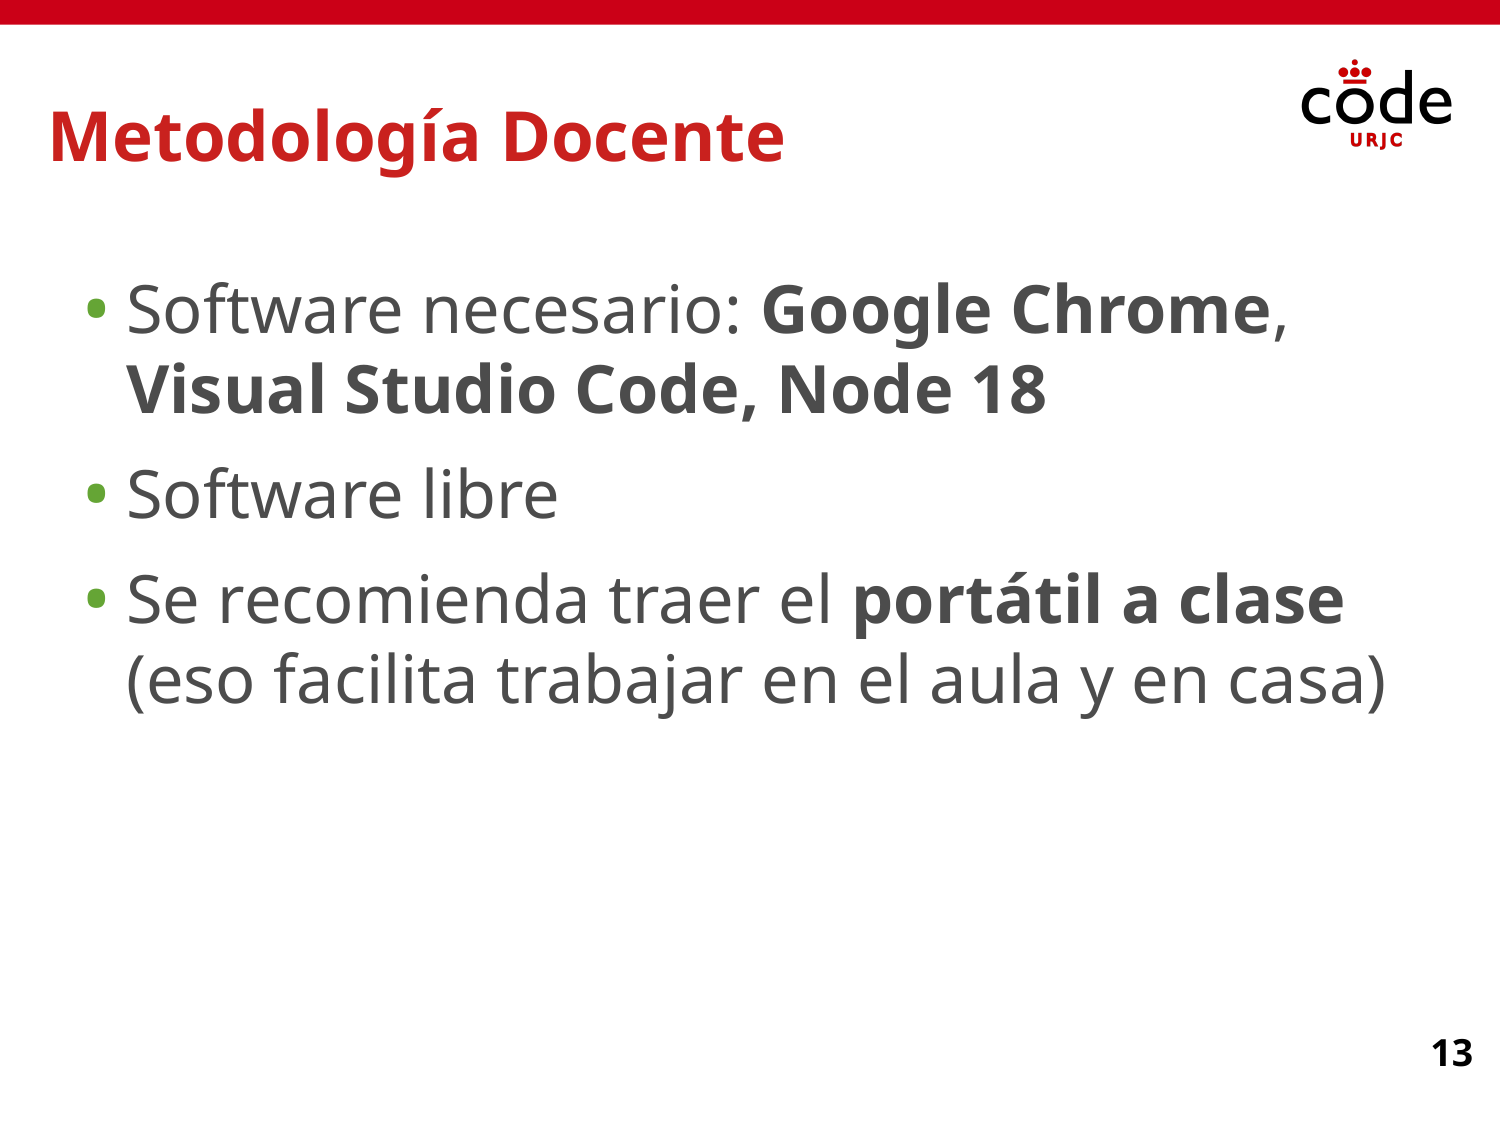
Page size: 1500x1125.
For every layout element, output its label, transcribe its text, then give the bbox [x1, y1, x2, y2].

picture [1284, 50, 1468, 161]
list Software necesario: Google Chrome, Visual Studio Code, Node 18 Software libre Se recomienda traer el portátil a clase (eso facilita trabajar en el aula y en casa) [51, 259, 1436, 1013]
title Metodología Docente [32, 79, 1383, 189]
